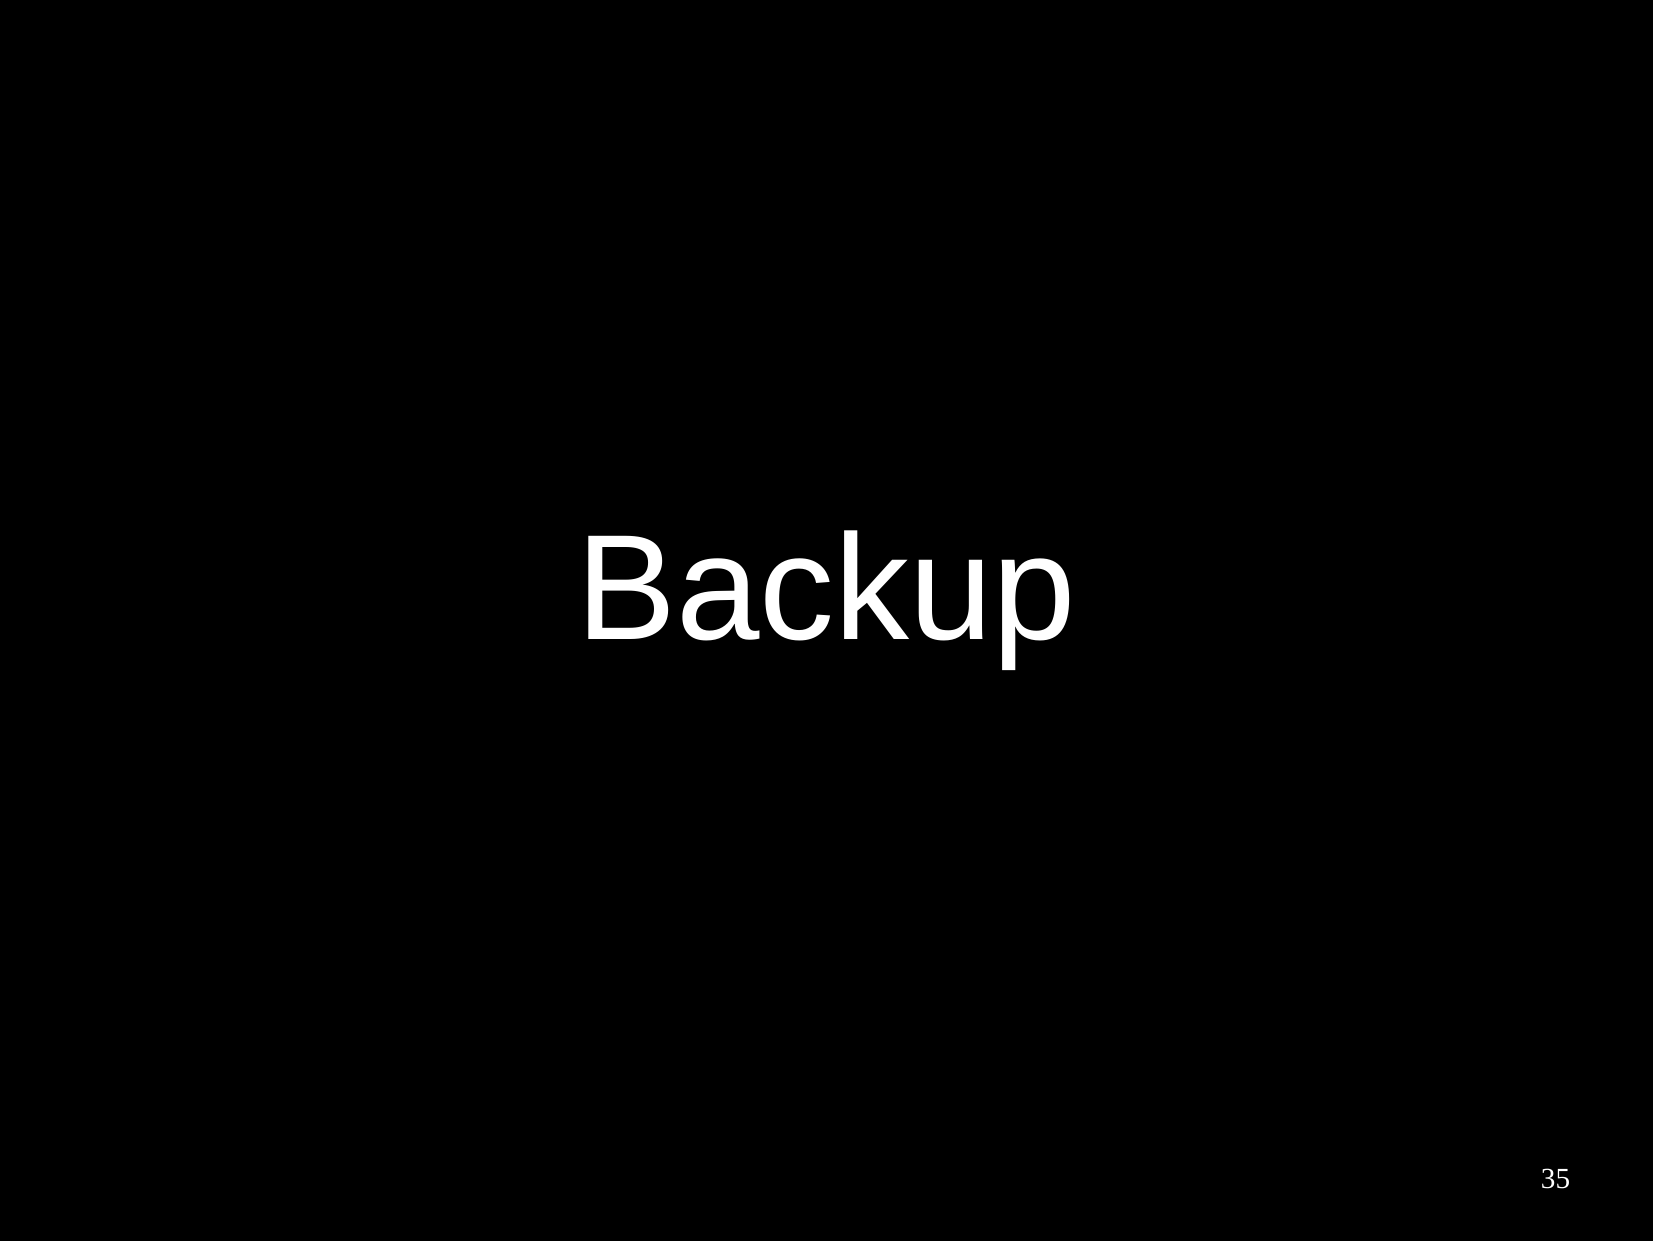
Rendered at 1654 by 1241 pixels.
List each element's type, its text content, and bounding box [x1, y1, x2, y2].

subtitle Backup [82, 49, 1571, 1126]
